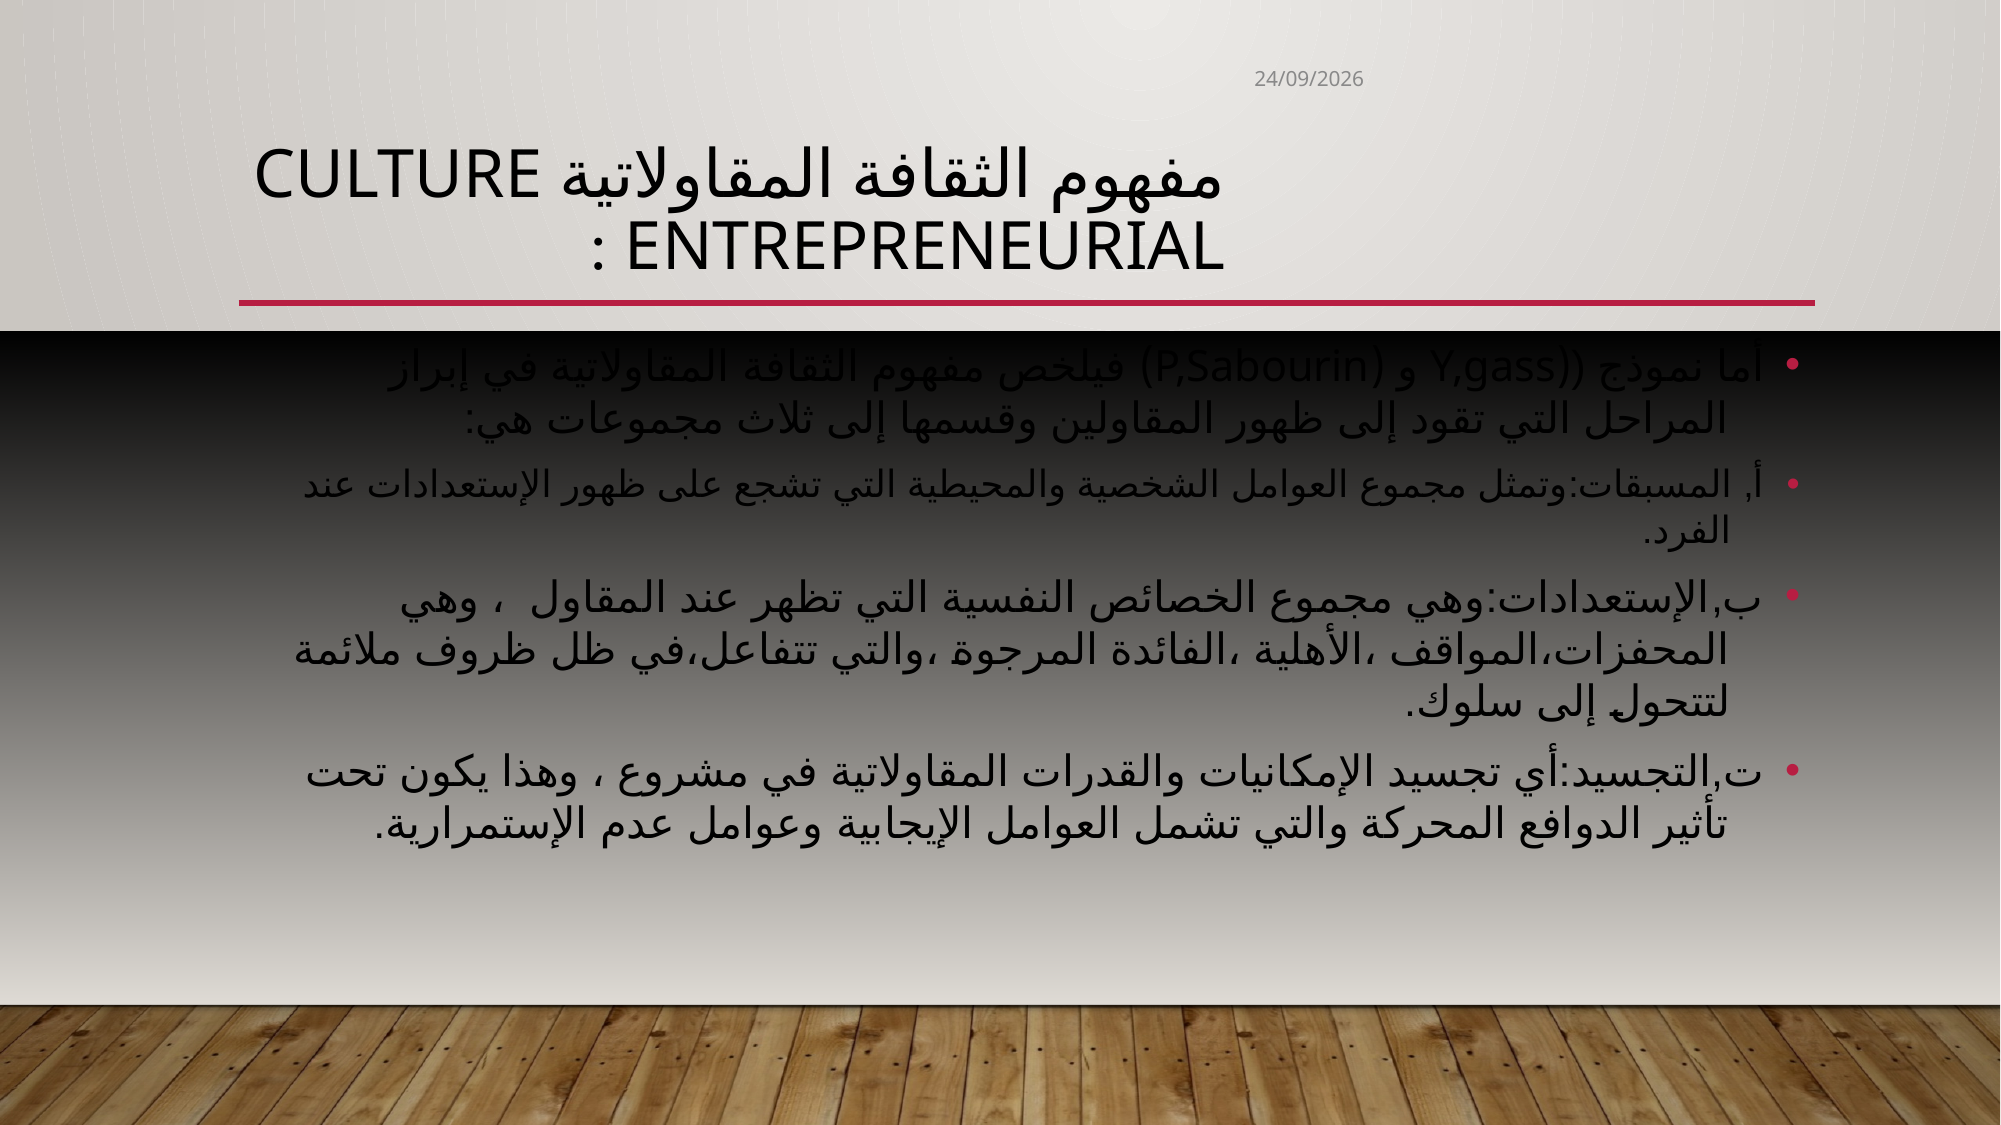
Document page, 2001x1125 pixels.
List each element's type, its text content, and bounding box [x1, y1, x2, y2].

list أما نموذج ((Y,gass و (P,Sabourin) فيلخص مفهوم الثقافة المقاولاتية في إبراز المراحل التي تقود إلى ظهور المقاولين وقسمها إلى ثلاث مجموعات هي: أ, المسبقات:وتمثل مجموع العوامل الشخصية والمحيطية التي تشجع على ظهور الإستعدادات عند الفرد. ب,الإستعدادات:وهي مجموع الخصائص النفسية التي تظهر عند المقاول ، وهي المحفزات،المواقف ،الأهلية ،الفائدة المرجوة ،والتي تتفاعل،في ظل ظروف ملائمة لتتحول إلى سلوك. ت,التجسيد:أي تجسيد الإمكانيات والقدرات المقاولاتية في مشروع ، وهذا يكون تحت تأثير الدوافع المحركة والتي تشمل العوامل الإيجابية وعوامل عدم الإستمرارية. [238, 330, 1814, 897]
title مفهوم الثقافة المقاولاتية Culture Entrepreneurial : [238, 131, 1814, 305]
text_box 19/02/2020 [1239, 54, 1814, 105]
